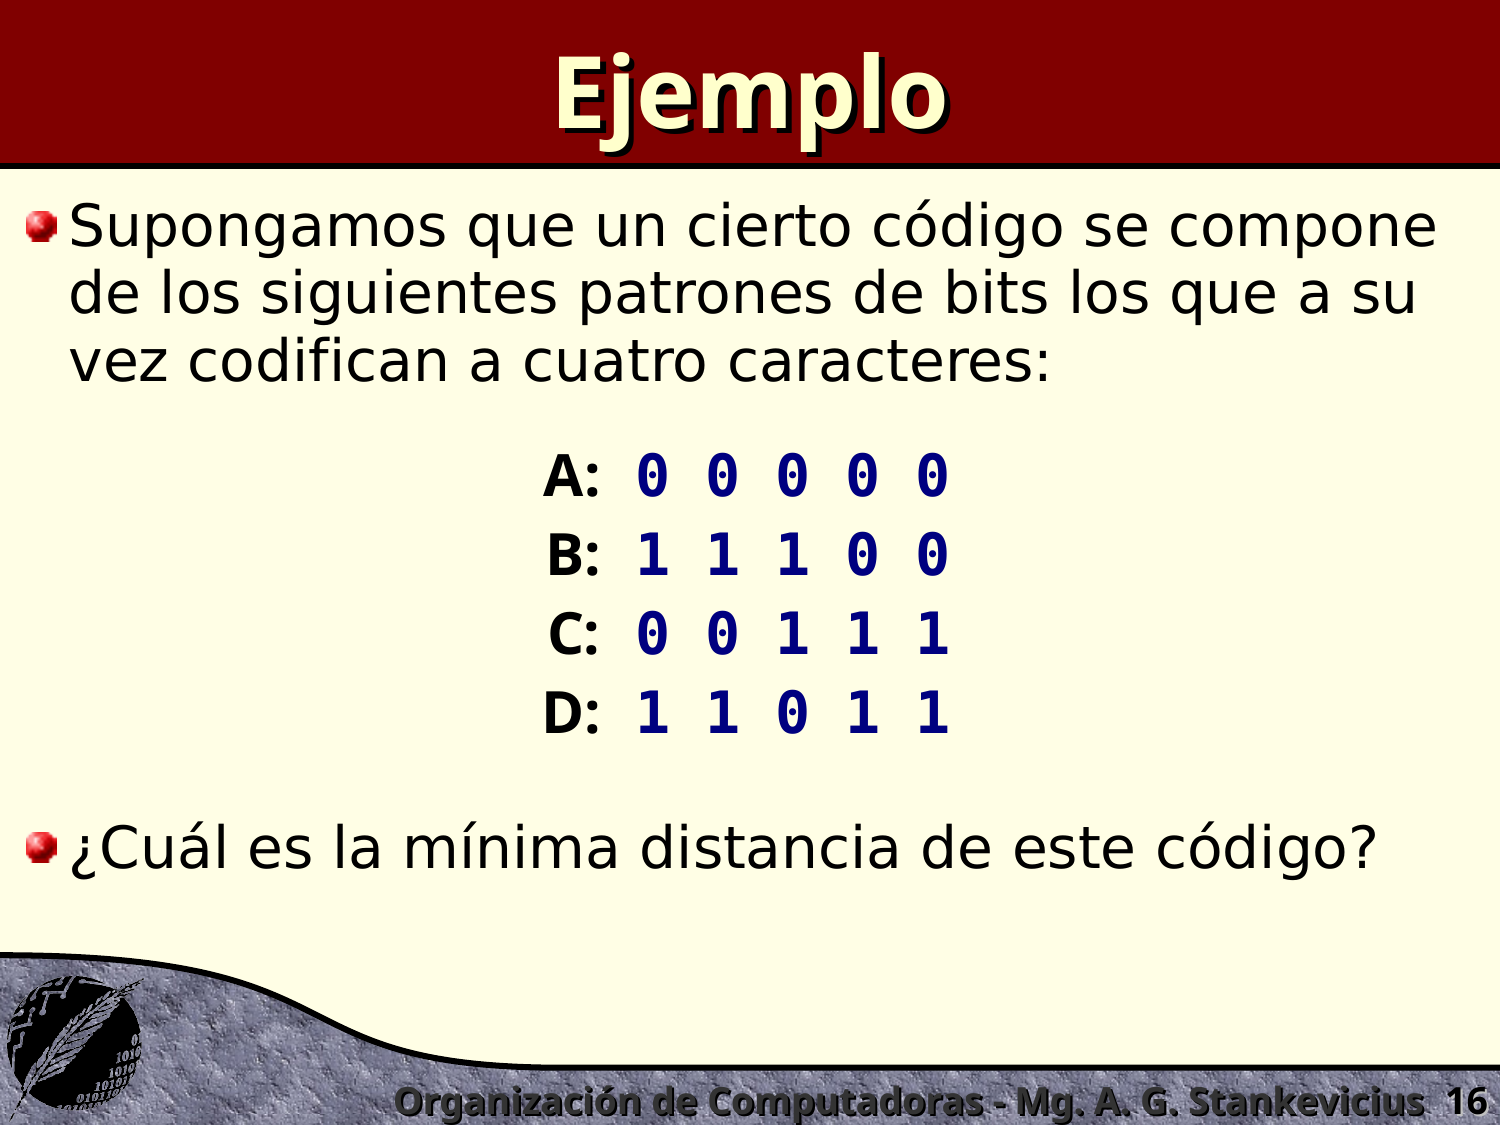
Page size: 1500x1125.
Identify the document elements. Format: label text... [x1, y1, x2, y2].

picture [1058, 1100, 1065, 1110]
picture [802, 1100, 806, 1110]
picture [0, 959, 1500, 1125]
list Supongamos que un cierto código se compone de los siguientes patrones de bits los que a su vez codifican a cuatro caracteres: ¿Cuál es la mínima distancia de este código? [11, 192, 1486, 935]
picture [448, 1100, 455, 1110]
text_box A: 0 0 0 0 0 B: 1 1 1 0 0 C: 0 0 1 1 1 D: 1 1 0 1 1 [526, 426, 974, 767]
title Ejemplo [15, 5, 1485, 160]
